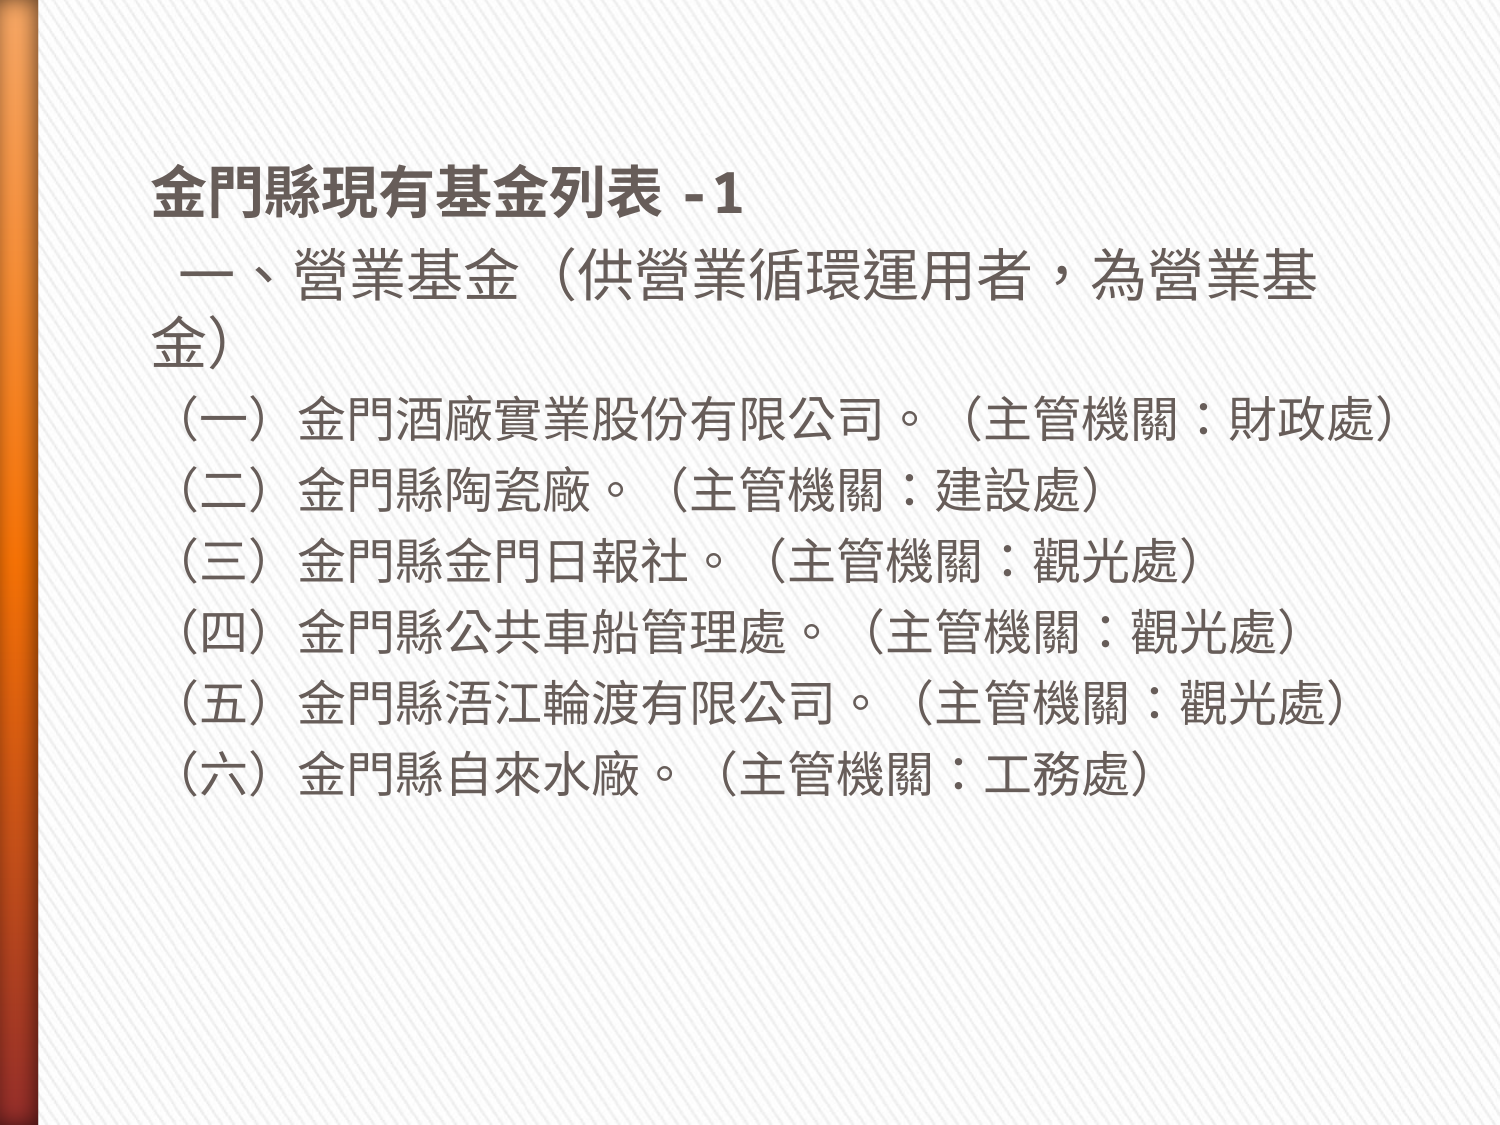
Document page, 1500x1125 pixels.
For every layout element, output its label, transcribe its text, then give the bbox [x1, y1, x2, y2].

list 金門縣現有基金列表-1 一、營業基金（供營業循環運用者，為營業基金） （一）金門酒廠實業股份有限公司。（主管機關：財政處） （二）金門縣陶瓷廠。（主管機關：建設處） （三）金門縣金門日報社。（主管機關：觀光處） （四）金門縣公共車船管理處。（主管機關：觀光處） （五）金門縣浯江輪渡有限公司。（主管機關：觀光處） （六）金門縣自來水廠。（主管機關：工務處） [135, 148, 1444, 874]
picture [0, 0, 1500, 1125]
